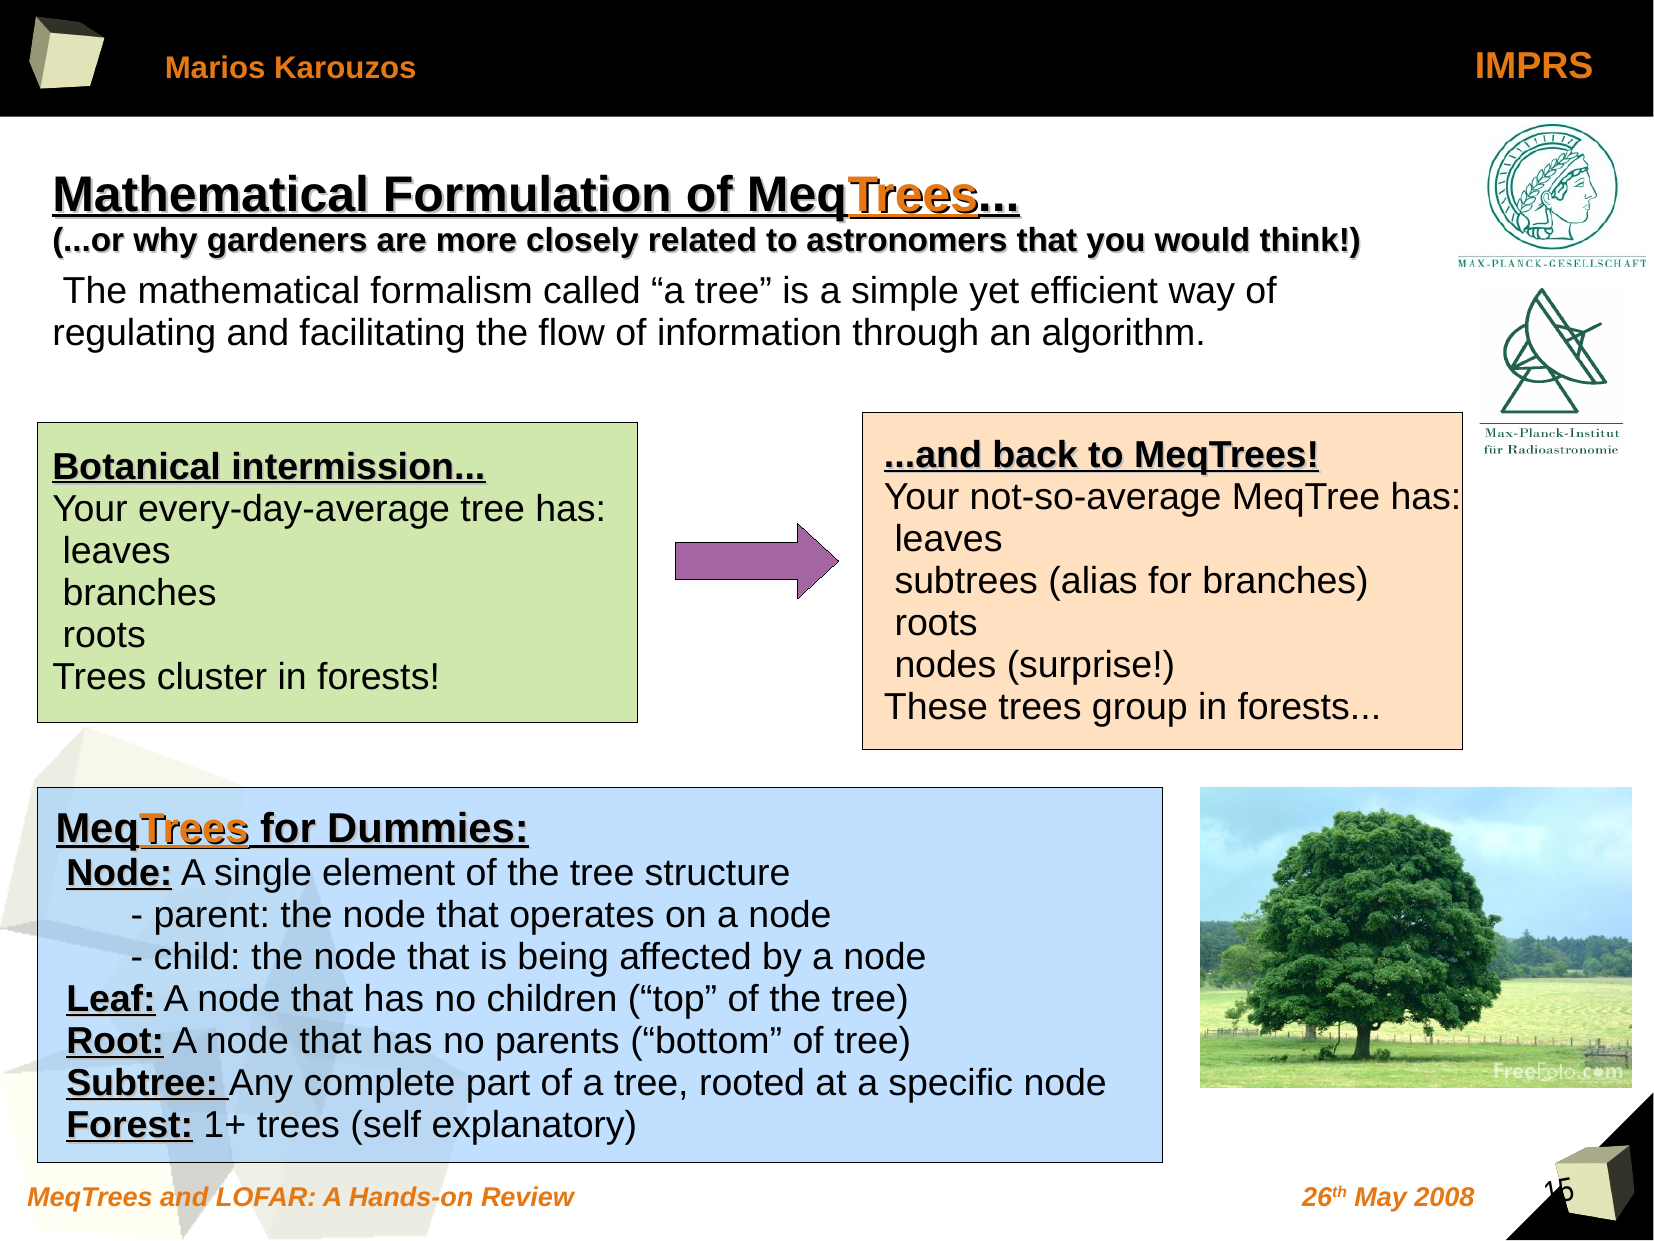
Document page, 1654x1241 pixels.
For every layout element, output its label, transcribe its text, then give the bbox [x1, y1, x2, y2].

text_box [37, 707, 638, 723]
text_box MeqTrees for Dummies: Node: A single element of the tree structure - parent: the node that operates on a node - child: the node that is being affected by a node Leaf: A node that has no children (“top” of the tree) Root: A node that has no parents (“bottom” of tree) Subtree: Any complete part of a tree, rooted at a specific node Forest: 1+ trees (self explanatory) [40, 797, 1163, 1161]
text_box [862, 412, 1463, 750]
text_box [37, 422, 638, 437]
text_box [37, 787, 1163, 1163]
text_box Botanical intermission... Your every-day-average tree has: leaves branches roots Trees cluster in forests! [37, 437, 638, 707]
text_box Mathematical Formulation of MeqTrees... (...or why gardeners are more closely related to astronomers that you would think!) [37, 130, 1463, 241]
text_box MeqTrees and LOFAR: A Hands-on Review 26th May 2008 [12, 1174, 1588, 1222]
picture [0, 726, 477, 1241]
picture [1200, 787, 1632, 1088]
picture [1478, 288, 1624, 454]
text_box [675, 523, 839, 599]
picture [1458, 124, 1646, 267]
text_box The mathematical formalism called “a tree” is a simple yet efficient way of regulating and facilitating the flow of information through an algorithm. [37, 262, 1351, 362]
text_box Marios Karouzos IMPRS [150, 37, 1613, 96]
text_box ...and back to MeqTrees! Your not-so-average MeqTree has: leaves subtrees (alias for branches) roots nodes (surprise!) These trees group in forests... [869, 426, 1507, 737]
